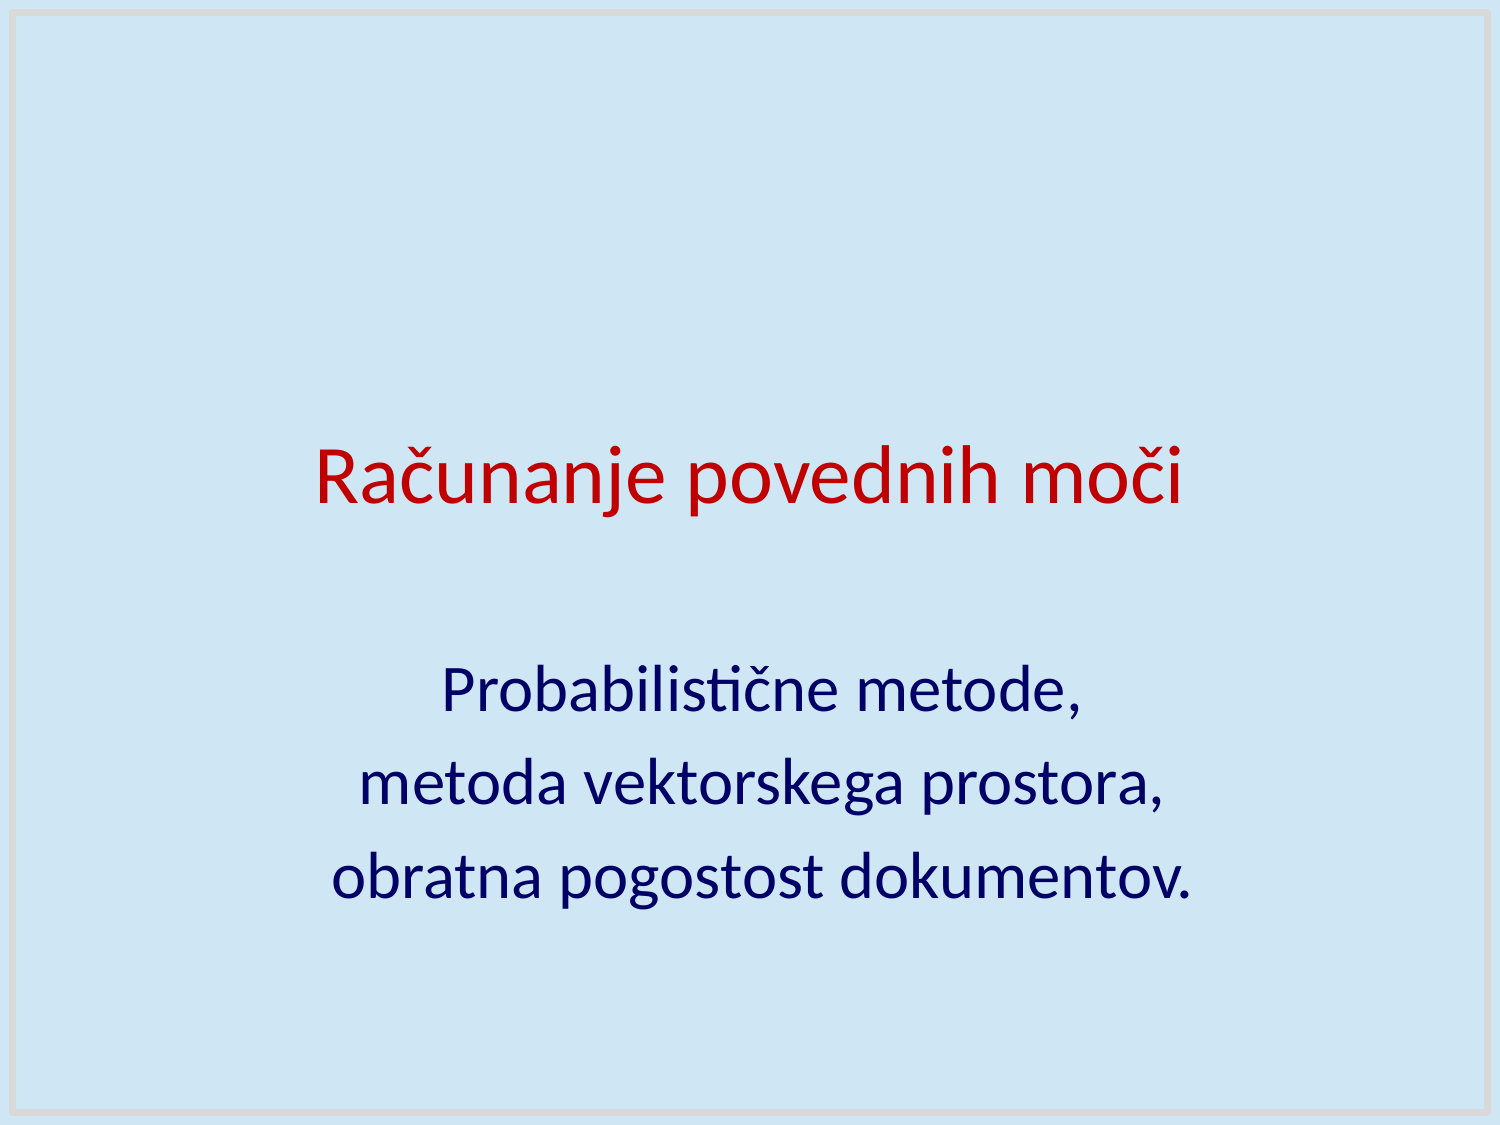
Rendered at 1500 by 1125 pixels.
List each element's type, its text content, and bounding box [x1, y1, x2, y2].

subtitle Probabilistične metode, metoda vektorskega prostora, obratna pogostost dokumentov. [187, 637, 1338, 925]
title Računanje povednih moči [112, 349, 1388, 591]
